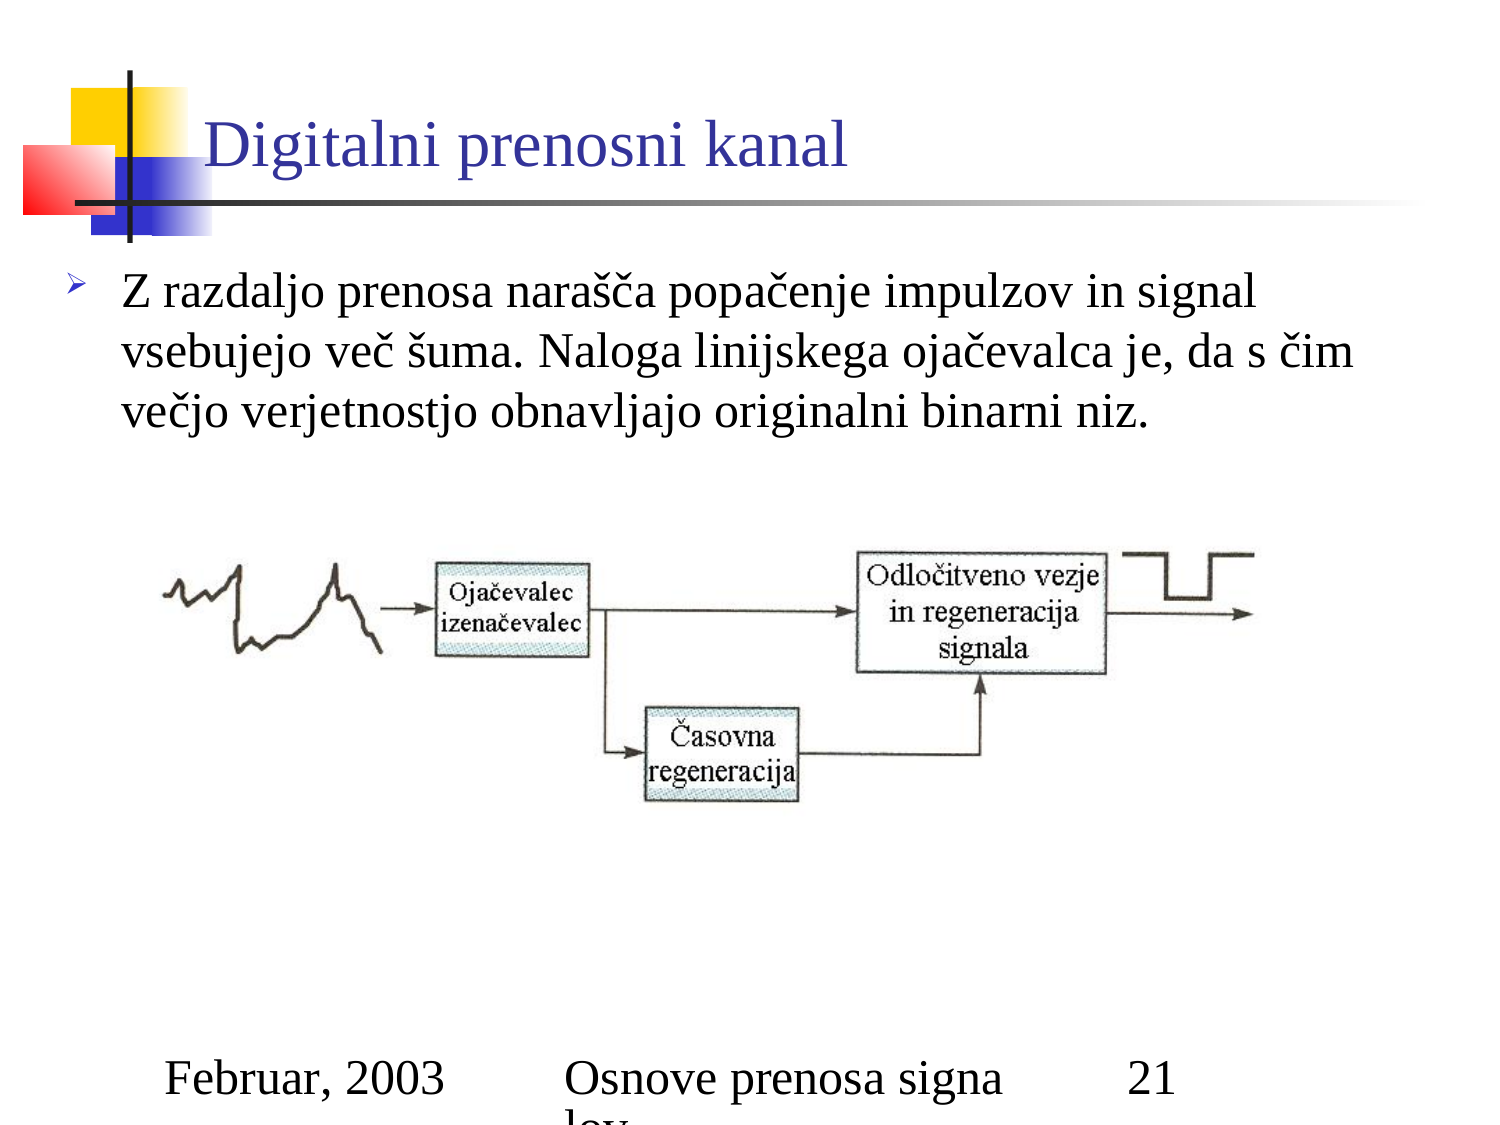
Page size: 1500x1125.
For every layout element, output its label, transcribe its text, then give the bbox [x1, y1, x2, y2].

picture [137, 524, 1288, 822]
title Digitalni prenosni kanal [188, 92, 1468, 188]
list Z razdaljo prenosa narašča popačenje impulzov in signal vsebujejo več šuma. Naloga linijskega ojačevalca je, da s čim večjo verjetnostjo obnavljajo originalni binarni niz. [50, 249, 1469, 476]
